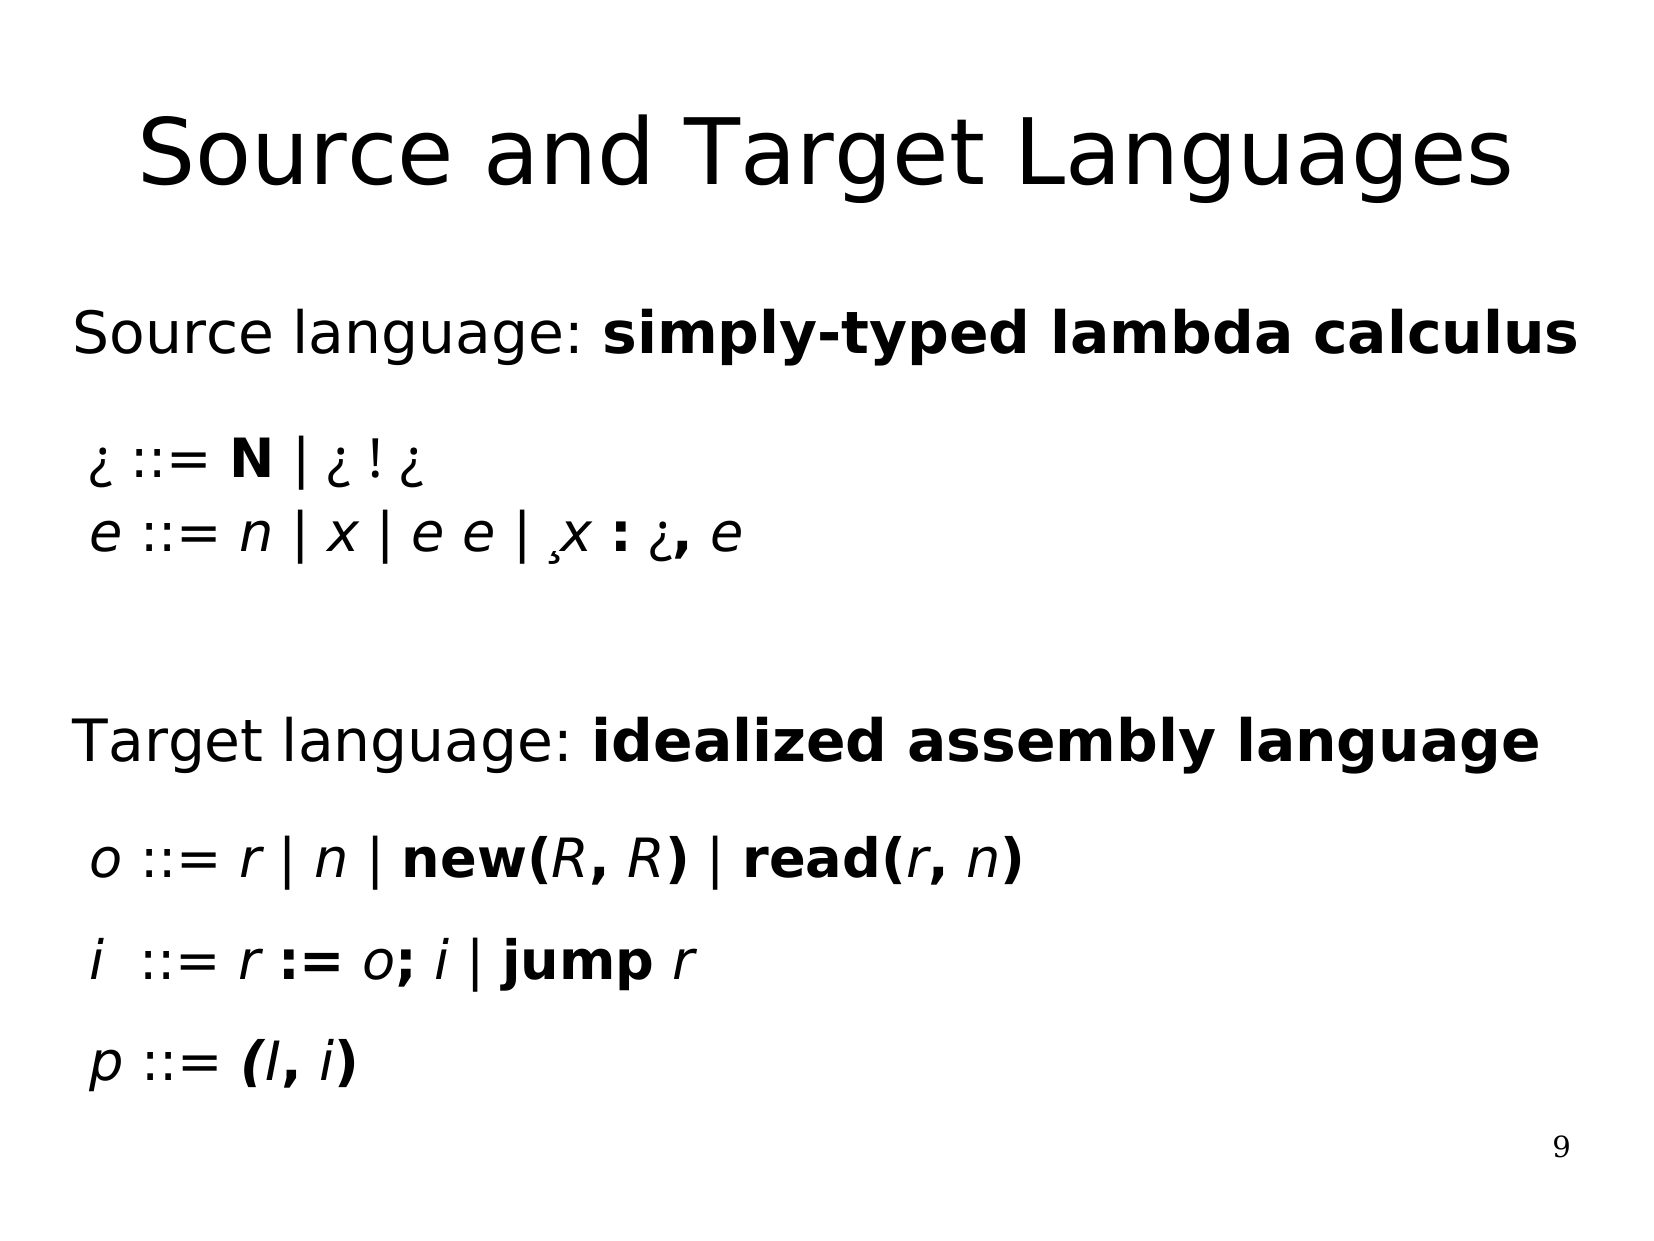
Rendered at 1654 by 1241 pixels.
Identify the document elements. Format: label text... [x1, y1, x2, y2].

text_box Source language: simply-typed lambda calculus [58, 292, 1596, 376]
title Source and Target Languages [82, 56, 1571, 250]
text_box o ::= r | n | new(R, R) | read(r, n) i ::= r := o; i | jump r p ::= (I, i) [75, 819, 1576, 1101]
text_box ¿ ::= N | ¿ ! ¿ e ::= n | x | e e | ¸x : ¿, e [75, 412, 1576, 594]
text_box Target language: idealized assembly language [58, 699, 1596, 783]
